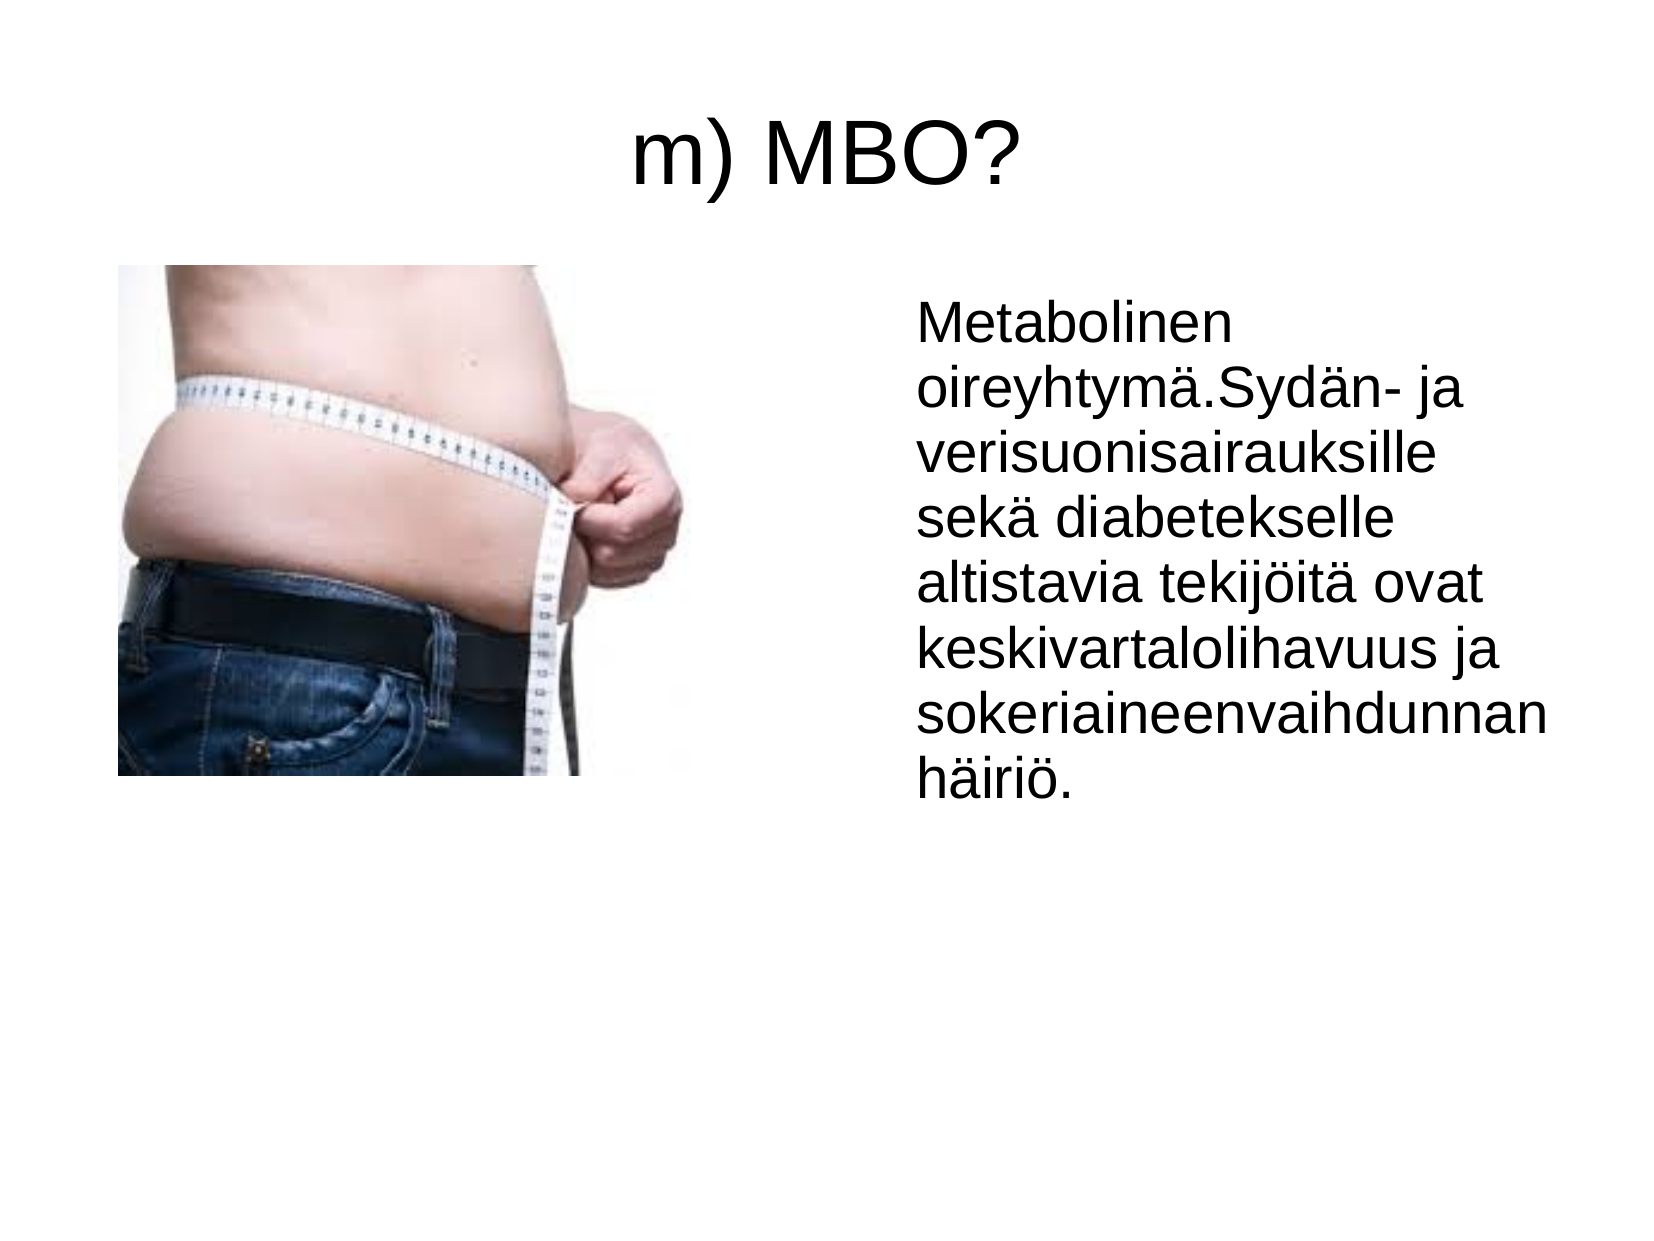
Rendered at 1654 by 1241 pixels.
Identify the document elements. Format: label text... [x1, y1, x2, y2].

list Metabolinen oireyhtymä.Sydän- ja verisuonisairauksille sekä diabetekselle altistavia tekijöitä ovat keskivartalolihavuus ja sokeriaineenvaihdunnanhäiriö. [845, 290, 1572, 1094]
picture [59, 265, 816, 1108]
title m) MBO? [82, 49, 1571, 257]
